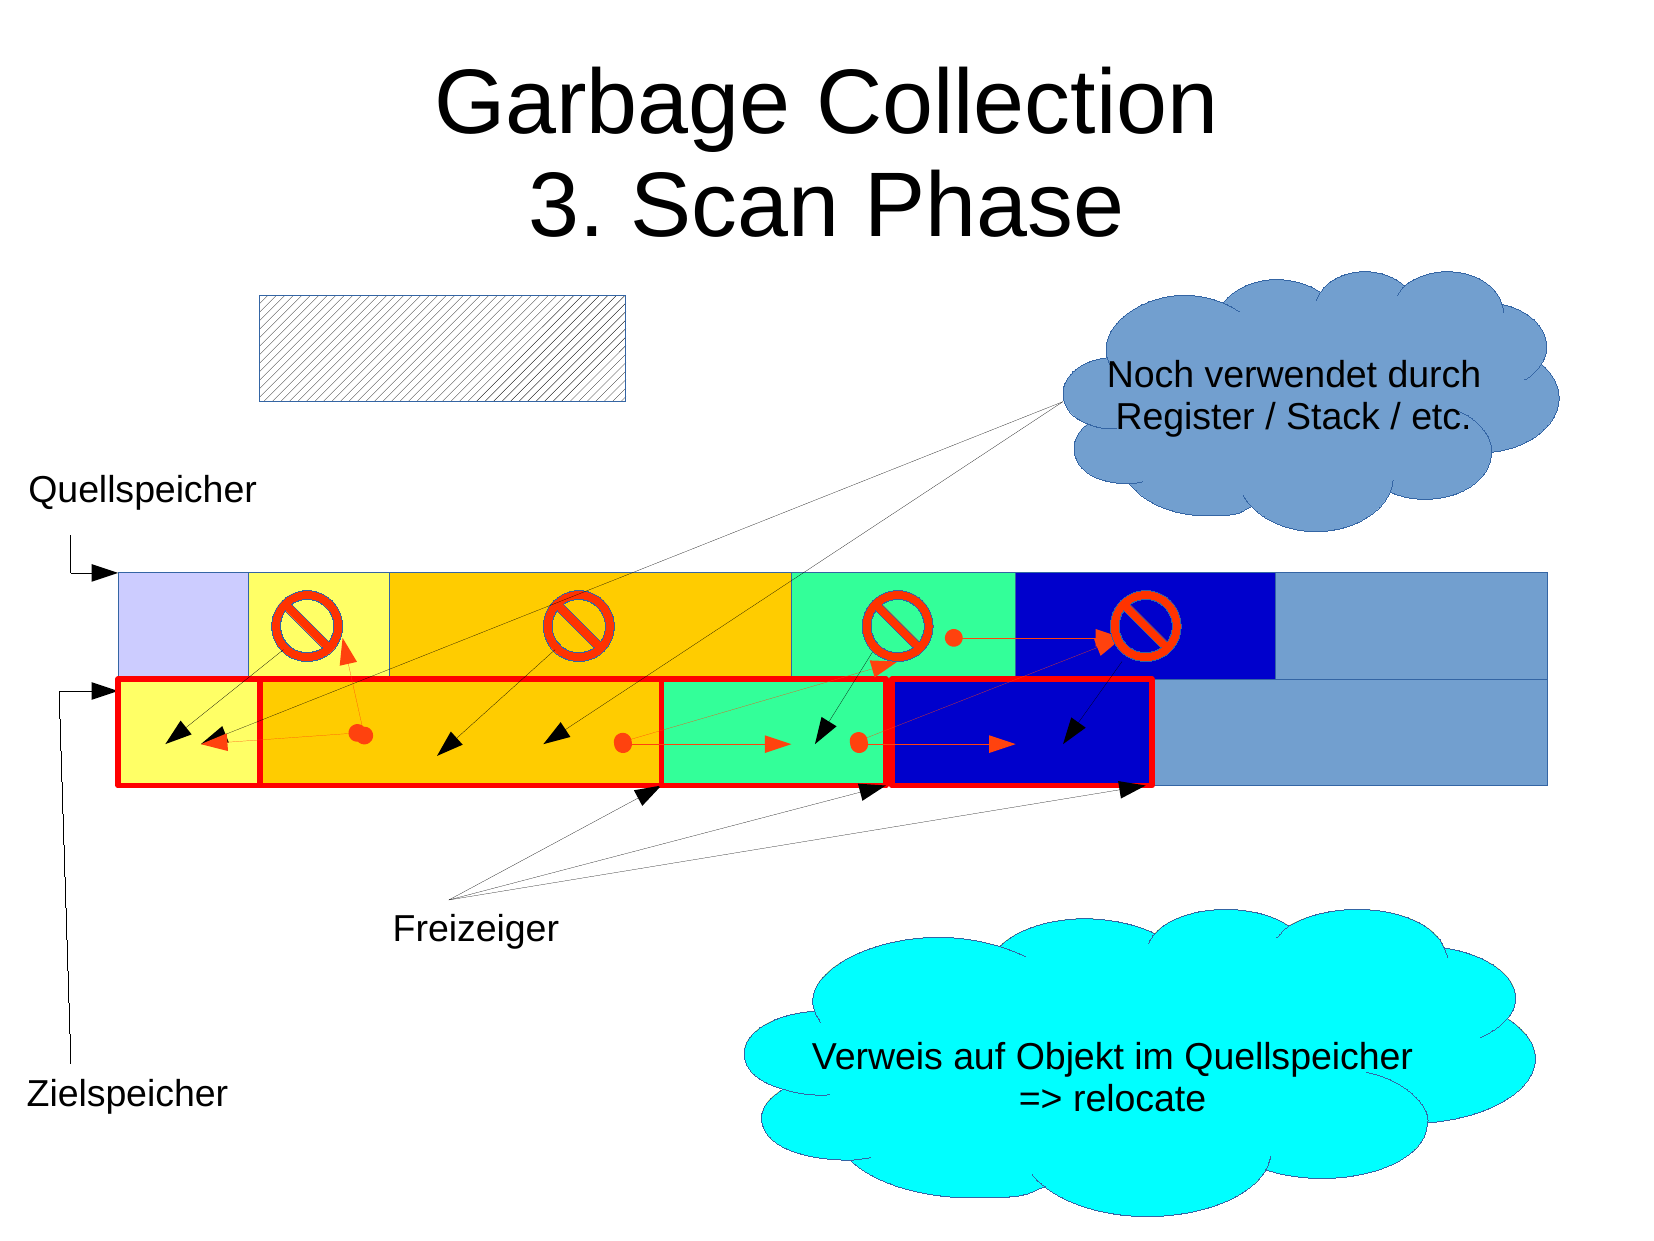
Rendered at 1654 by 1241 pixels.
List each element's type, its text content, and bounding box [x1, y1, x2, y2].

title Garbage Collection 3. Scan Phase [82, 49, 1571, 257]
text_box Noch verwendet durch Register / Stack / etc. [1063, 271, 1560, 532]
text_box Zielspeicher [11, 1065, 244, 1123]
text_box Freizeiger [378, 899, 574, 957]
text_box Verweis auf Objekt im Quellspeicher => relocate [744, 909, 1536, 1217]
text_box [118, 572, 1548, 786]
text_box Quellspeicher [13, 460, 272, 518]
text_box [259, 295, 626, 402]
